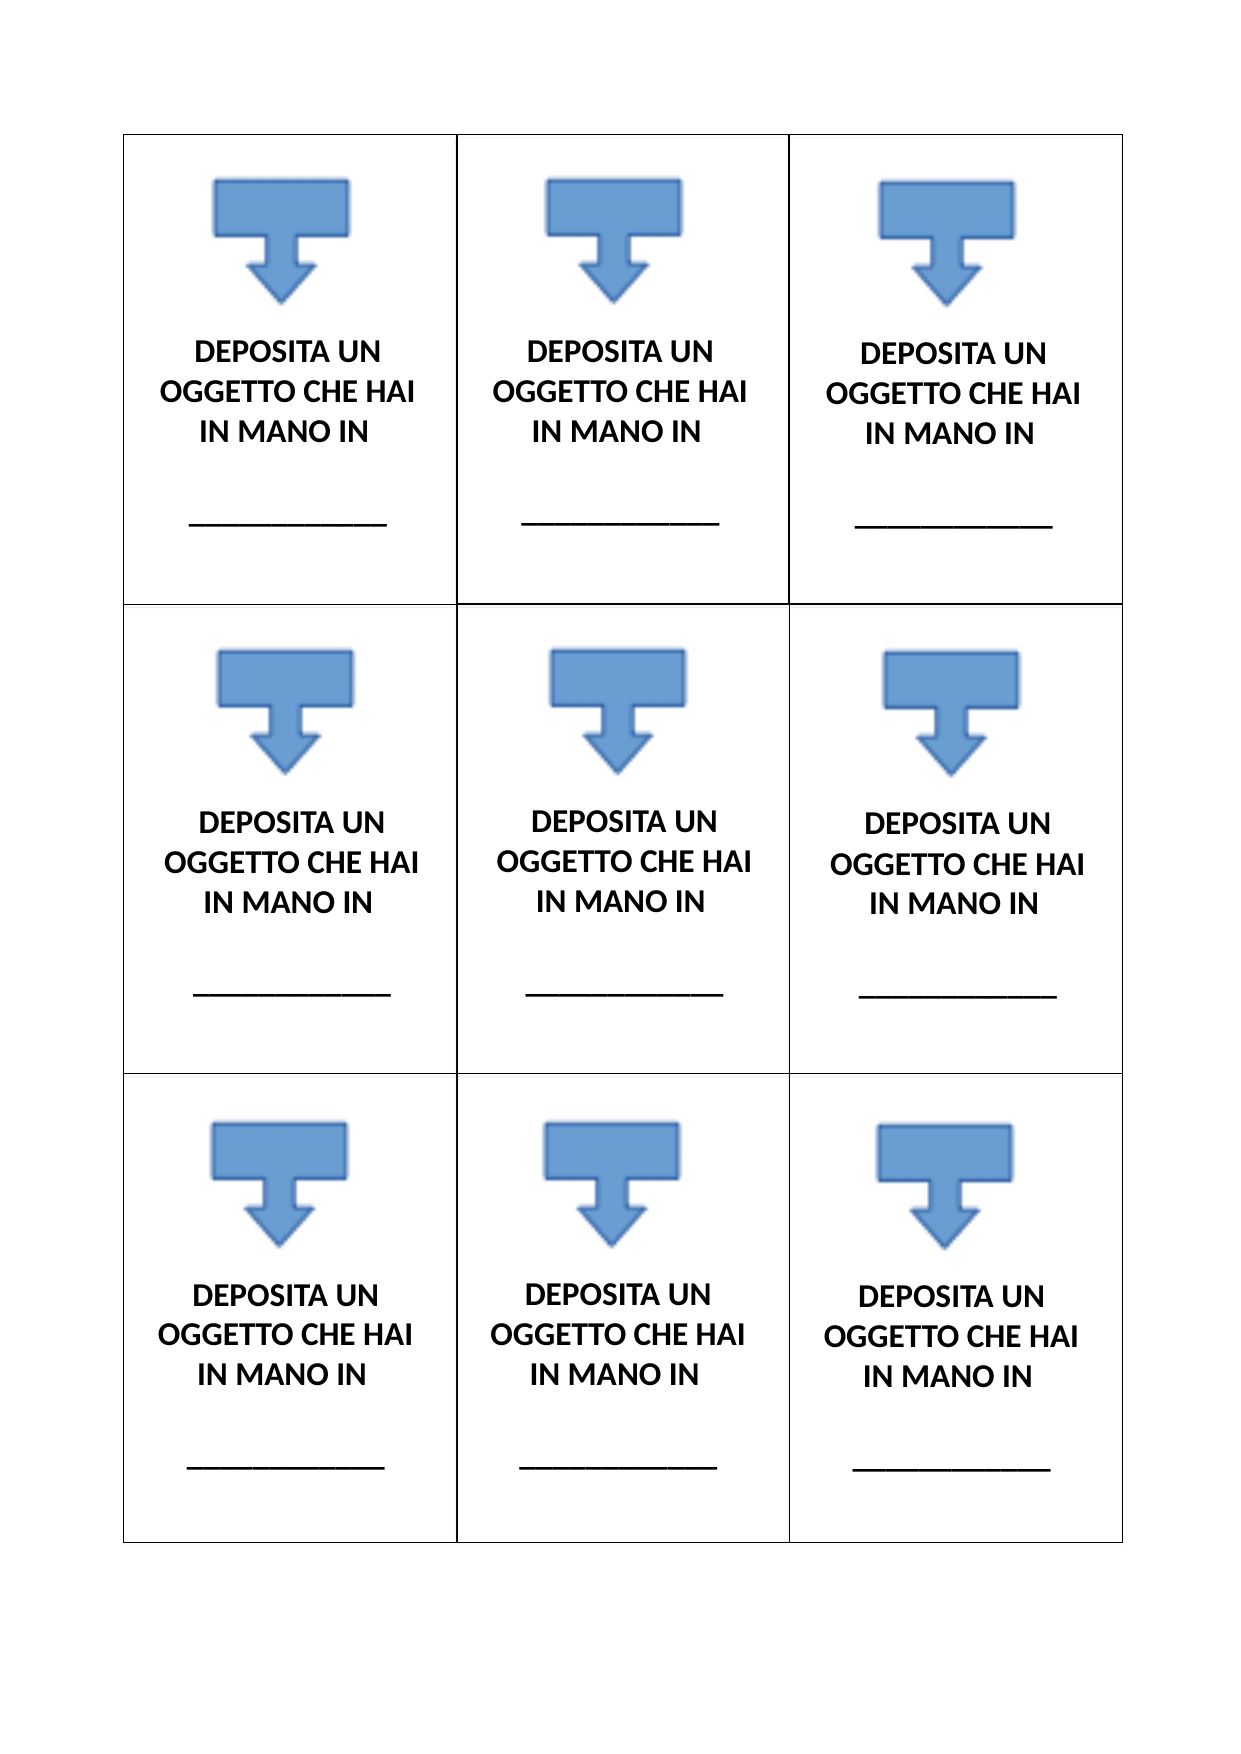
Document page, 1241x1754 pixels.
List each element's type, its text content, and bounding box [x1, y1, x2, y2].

picture [804, 1092, 1098, 1270]
picture [477, 619, 771, 795]
picture [473, 149, 767, 324]
text_box DEPOSITA UN OGGETTO CHE HAI IN MANO IN ____________ [461, 321, 780, 536]
text_box DEPOSITA UN OGGETTO CHE HAI IN MANO IN ____________ [792, 1267, 1111, 1482]
text_box DEPOSITA UN OGGETTO CHE HAI IN MANO IN ____________ [459, 1264, 778, 1480]
text_box DEPOSITA UN OGGETTO CHE HAI IN MANO IN ____________ [465, 792, 784, 1007]
picture [144, 619, 439, 795]
text_box DEPOSITA UN OGGETTO CHE HAI IN MANO IN ____________ [133, 792, 451, 1007]
text_box DEPOSITA UN OGGETTO CHE HAI IN MANO IN ____________ [129, 322, 447, 537]
text_box DEPOSITA UN OGGETTO CHE HAI IN MANO IN ____________ [795, 323, 1113, 539]
picture [471, 1092, 765, 1268]
picture [140, 149, 435, 325]
picture [810, 619, 1105, 797]
text_box DEPOSITA UN OGGETTO CHE HAI IN MANO IN ____________ [127, 1265, 445, 1480]
picture [806, 149, 1100, 327]
text_box DEPOSITA UN OGGETTO CHE HAI IN MANO IN ____________ [799, 794, 1117, 1009]
picture [138, 1092, 433, 1268]
